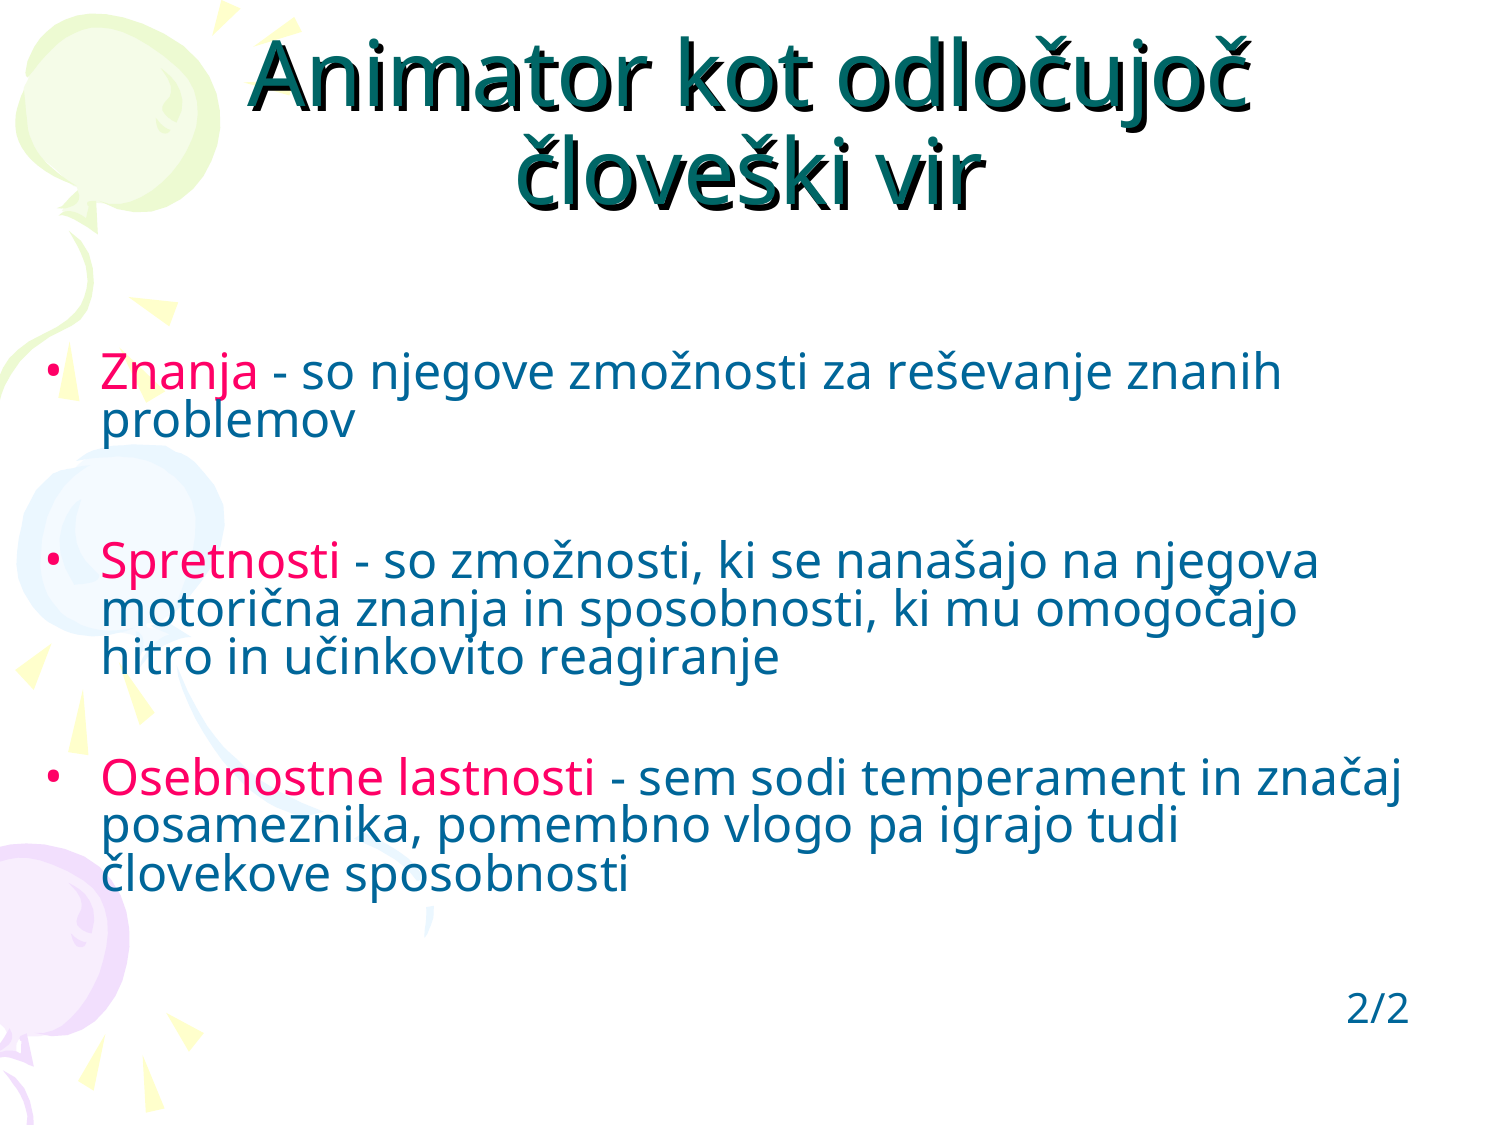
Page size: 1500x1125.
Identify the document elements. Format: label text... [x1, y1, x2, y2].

title Animator kot odločujoč človeški vir [72, 16, 1426, 233]
list Znanja - so njegove zmožnosti za reševanje znanih problemov Spretnosti - so zmožnosti, ki se nanašajo na njegova motorična znanja in sposobnosti, ki mu omogočajo hitro in učinkovito reagiranje Osebnostne lastnosti - sem sodi temperament in značaj posameznika, pomembno vlogo pa igrajo tudi človekove sposobnosti 2/2 [29, 262, 1426, 994]
